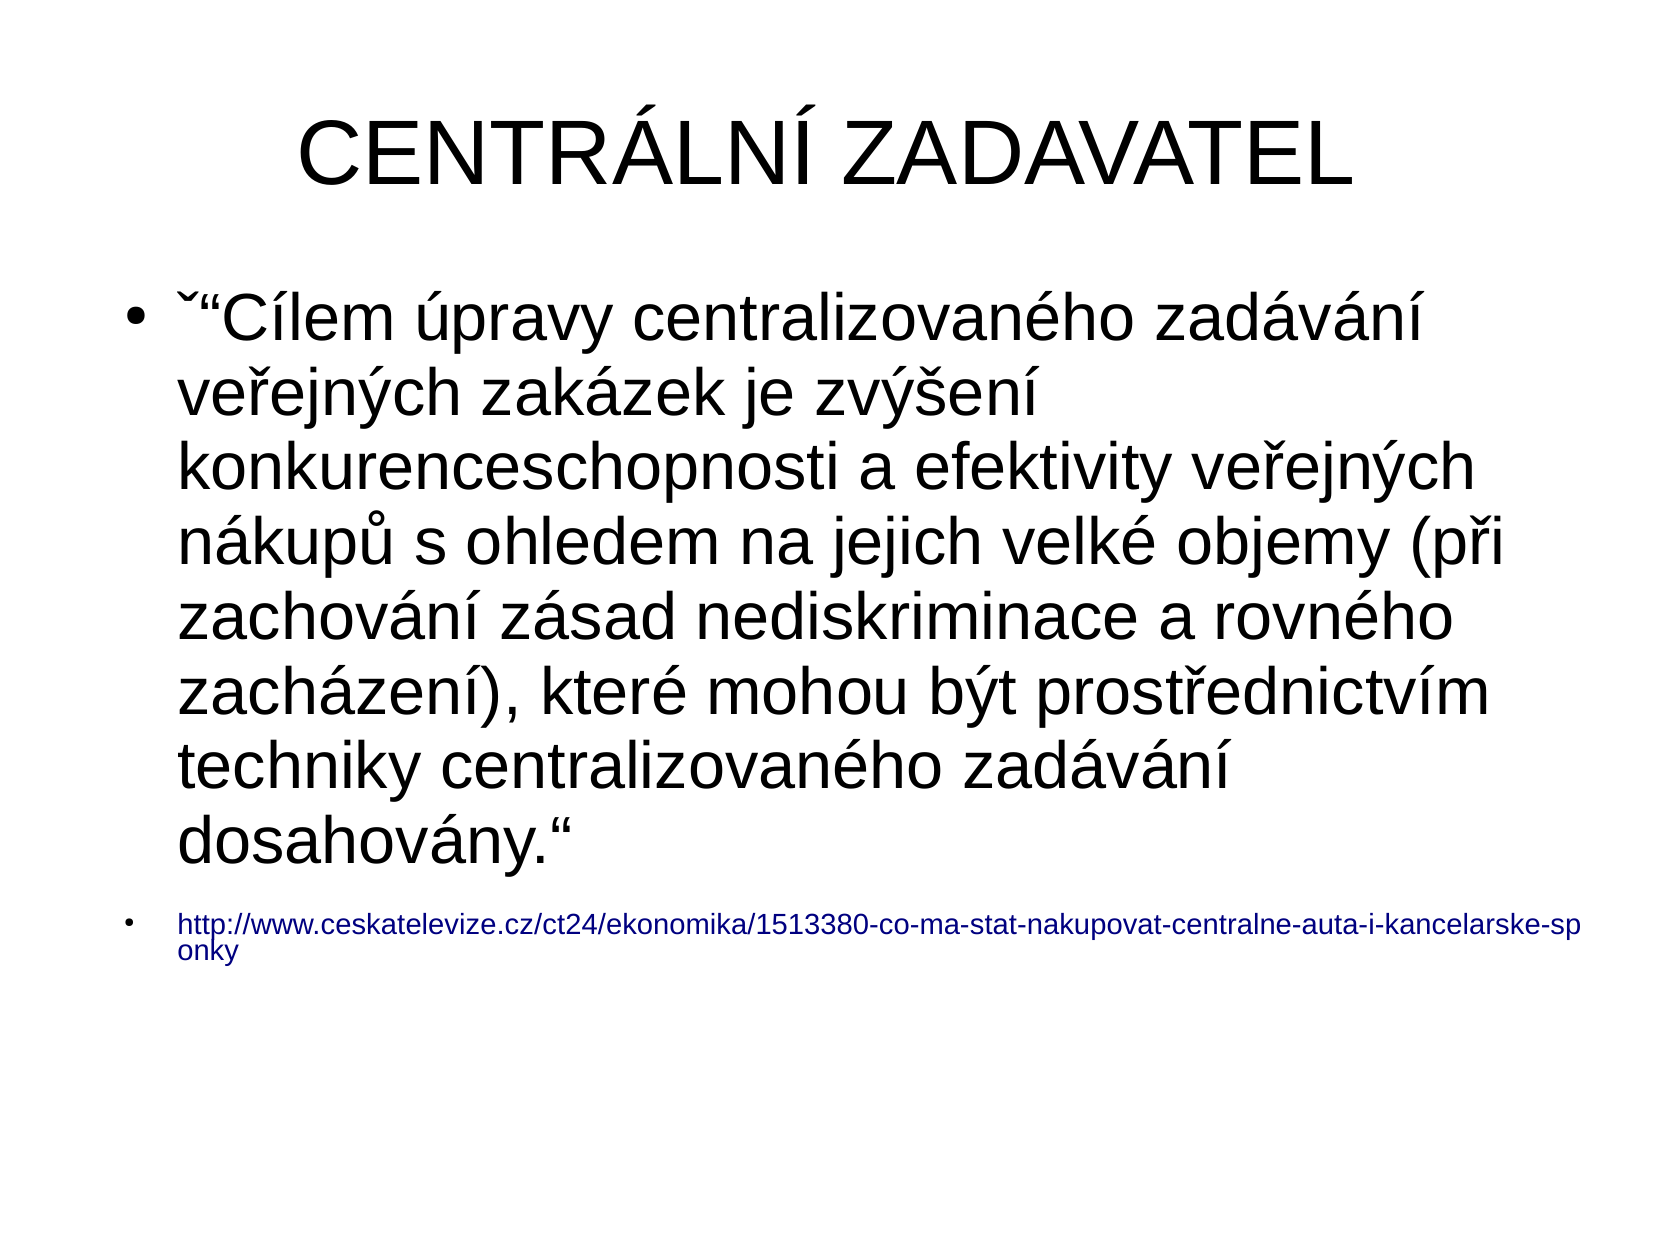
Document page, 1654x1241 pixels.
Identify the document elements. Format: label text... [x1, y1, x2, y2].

list ˇ“Cílem úpravy centralizovaného zadávání veřejných zakázek je zvýšení konkurenceschopnosti a efektivity veřejných nákupů s ohledem na jejich velké objemy (při zachování zásad nediskriminace a rovného zacházení), které mohou být prostřednictvím techniky centralizovaného zadávání dosahovány.“ http://www.ceskatelevize.cz/ct24/ekonomika/1513380-co-ma-stat-nakupovat-centralne-auta-i-kancelarske-sponky [106, 279, 1595, 1099]
title CENTRÁLNÍ ZADAVATEL [82, 49, 1571, 257]
